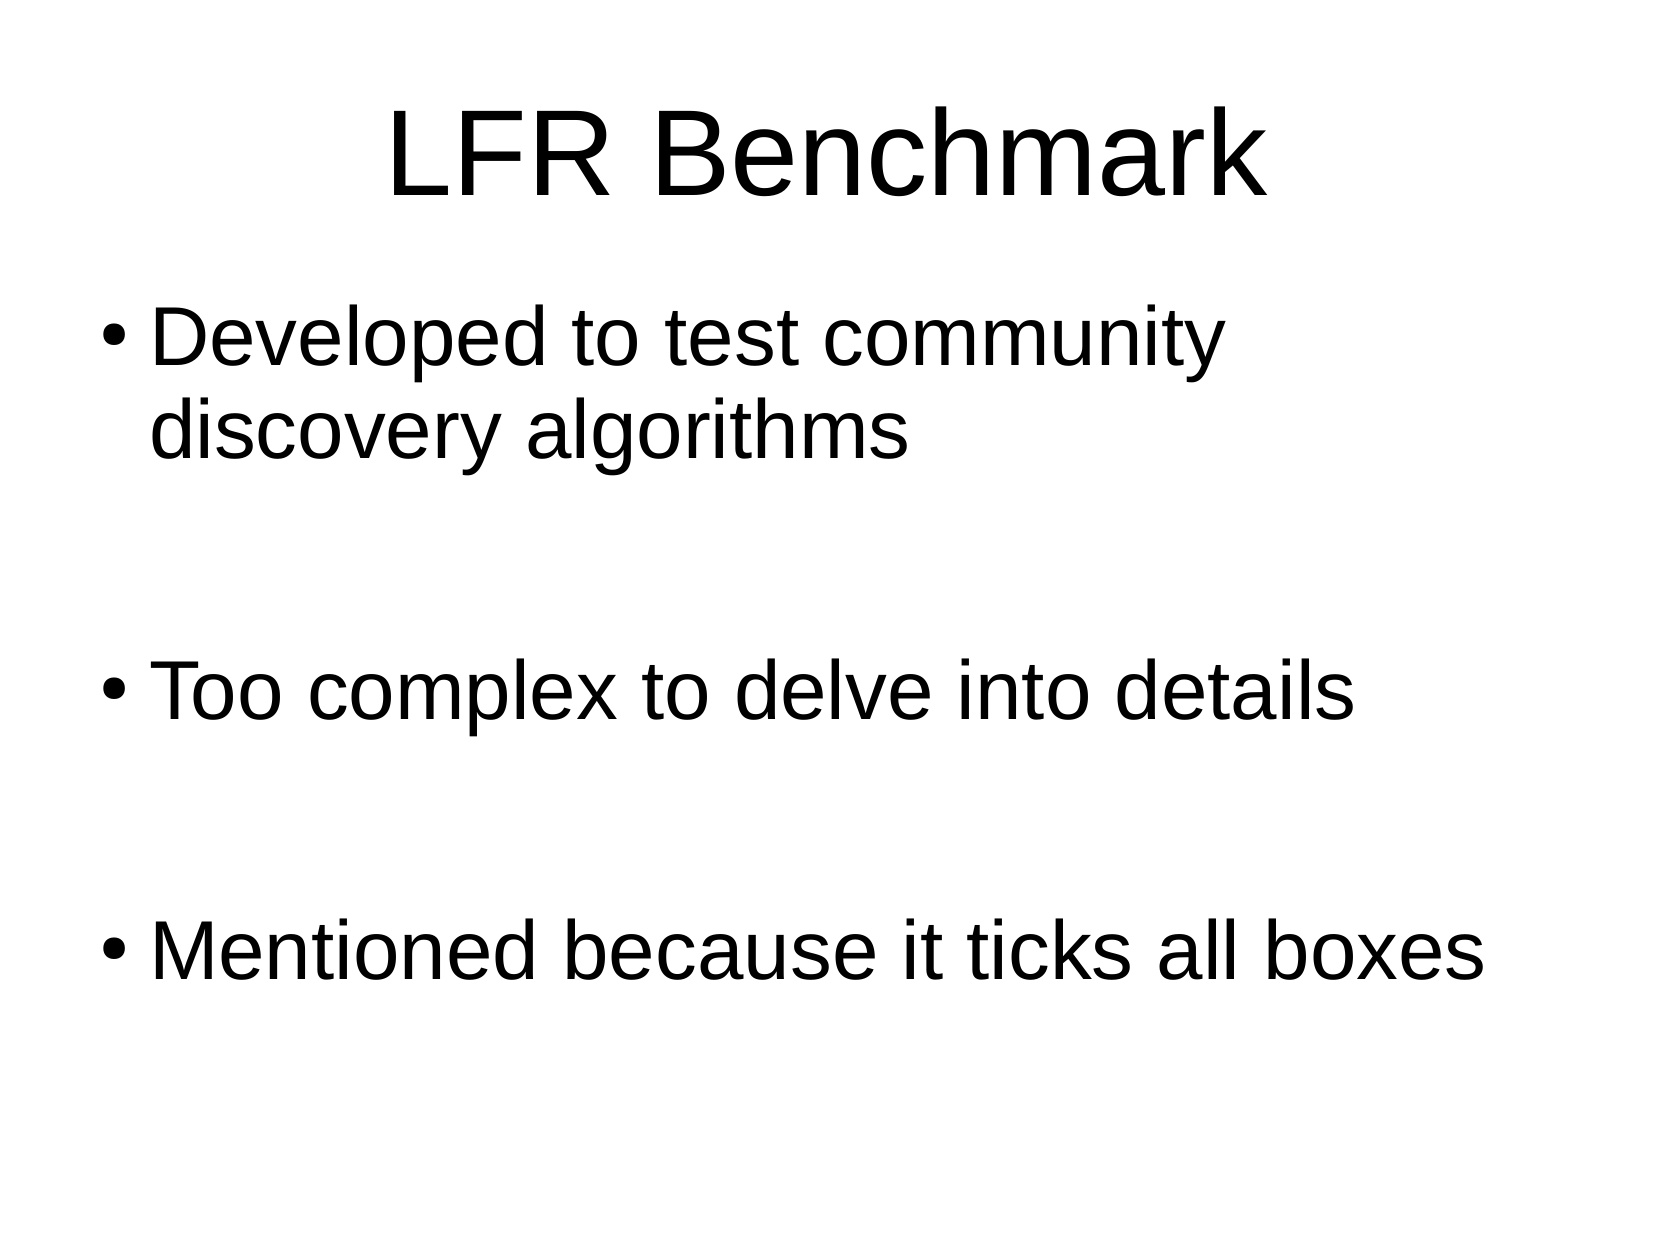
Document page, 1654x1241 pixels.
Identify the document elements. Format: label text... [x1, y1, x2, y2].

list Developed to test community discovery algorithms Too complex to delve into details Mentioned because it ticks all boxes [82, 290, 1571, 1010]
title LFR Benchmark [82, 49, 1571, 257]
